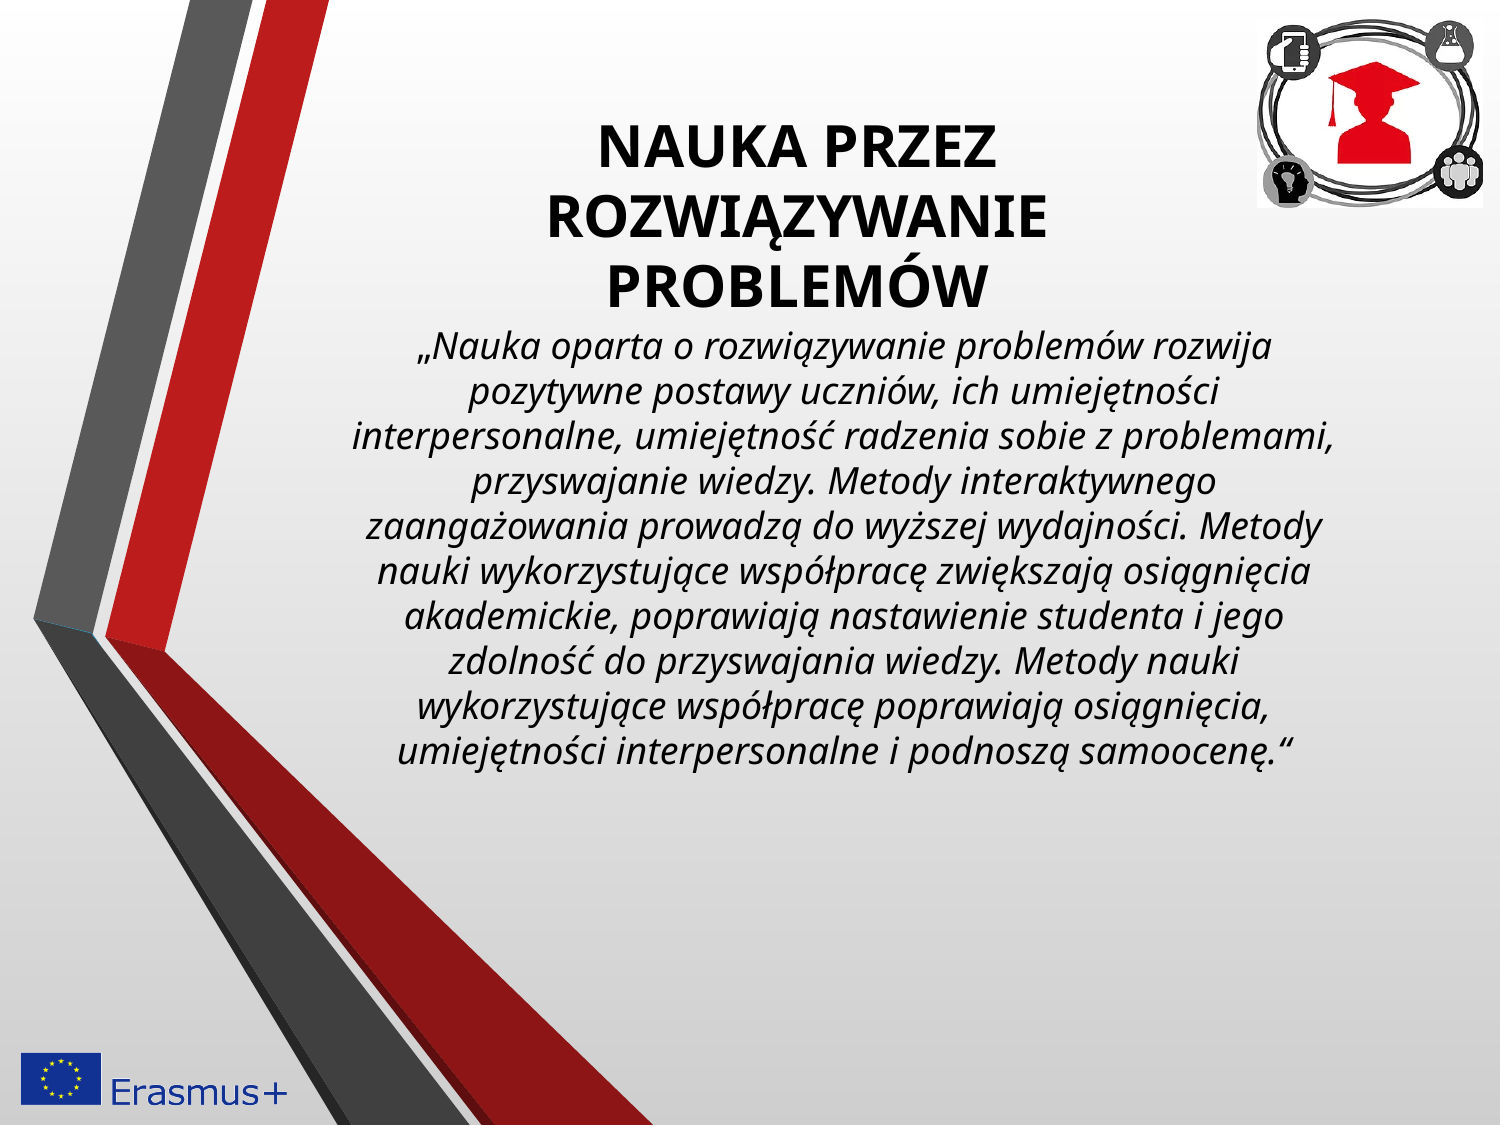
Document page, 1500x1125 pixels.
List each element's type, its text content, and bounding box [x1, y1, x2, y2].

picture [5, 1037, 302, 1120]
chart [1257, 19, 1483, 209]
text_box NAUKA PRZEZ ROZWIĄZYWANIE PROBLEMÓW [336, 101, 1258, 314]
text_box „Nauka oparta o rozwiązywanie problemów rozwija pozytywne postawy uczniów, ich umiejętności interpersonalne, umiejętność radzenia sobie z problemami, przyswajanie wiedzy. Metody interaktywnego zaangażowania prowadzą do wyższej wydajności. Metody nauki wykorzystujące współpracę zwiększają osiągnięcia akademickie, poprawiają nastawienie studenta i jego zdolność do przyswajania wiedzy. Metody nauki wykorzystujące współpracę poprawiają osiągnięcia, umiejętności interpersonalne i podnoszą samoocenę.“ [324, 314, 1365, 780]
